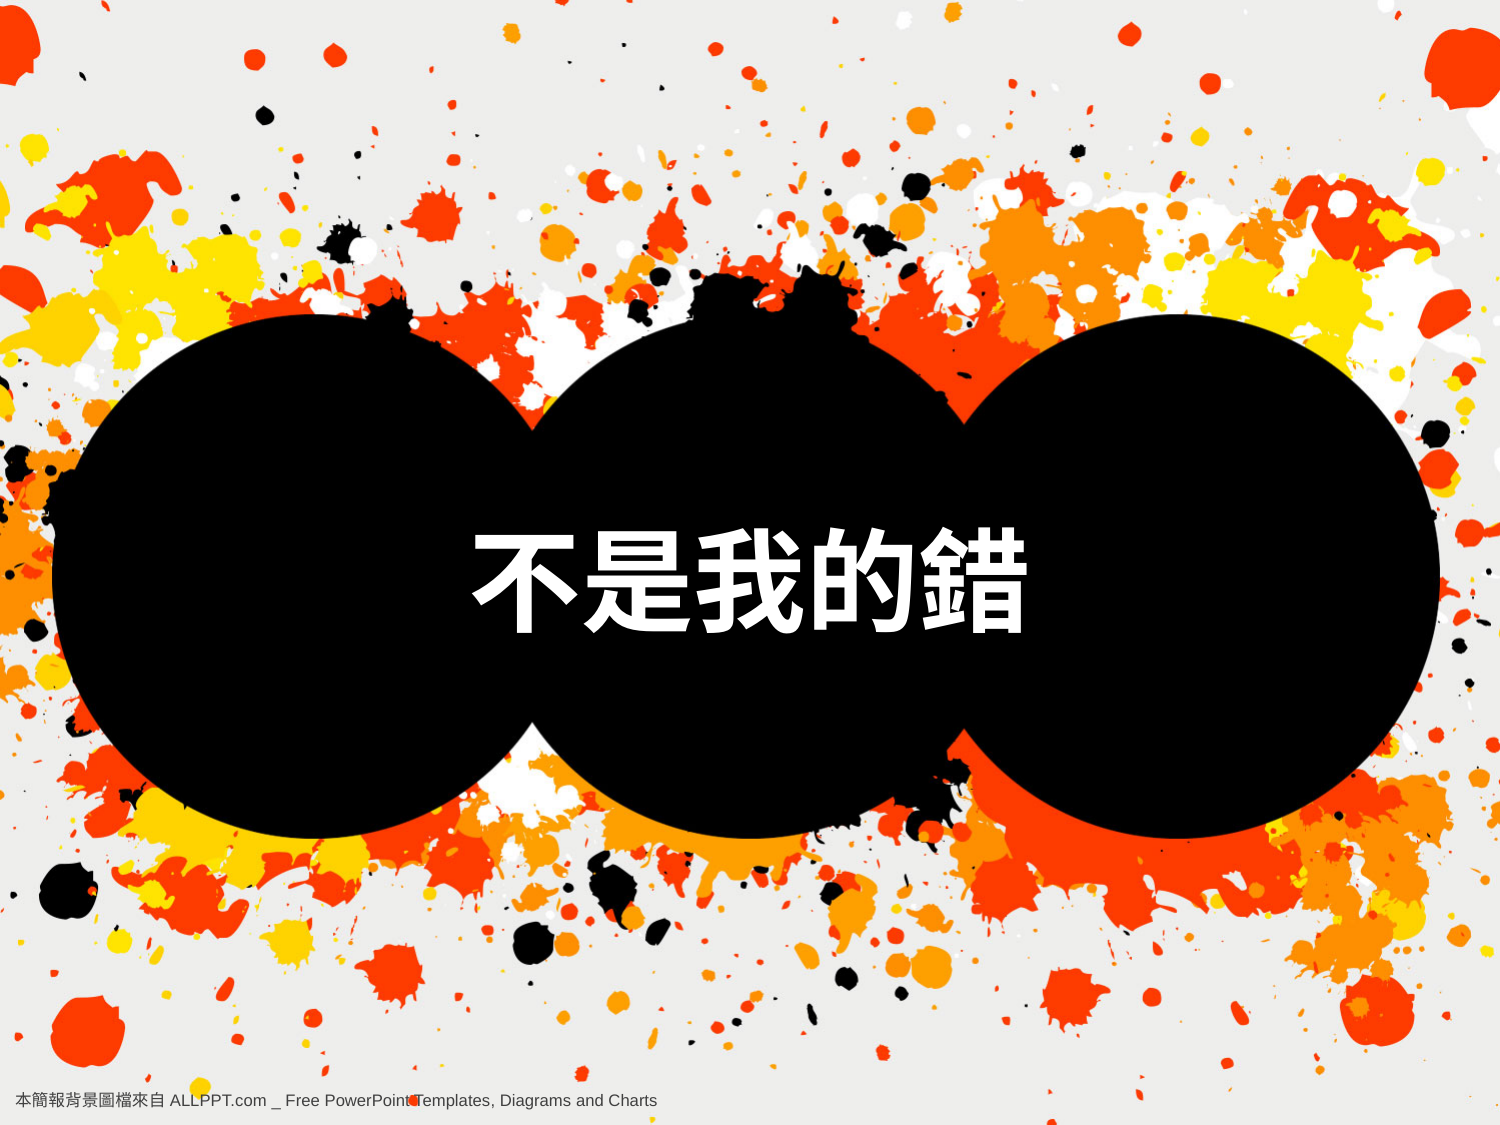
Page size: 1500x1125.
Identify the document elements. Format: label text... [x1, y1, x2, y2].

text_box 本簡報背景圖檔來自ALLPPT.com _ Free PowerPoint Templates, Diagrams and Charts [0, 1082, 1500, 1118]
text_box 不是我的錯 [0, 503, 1500, 655]
